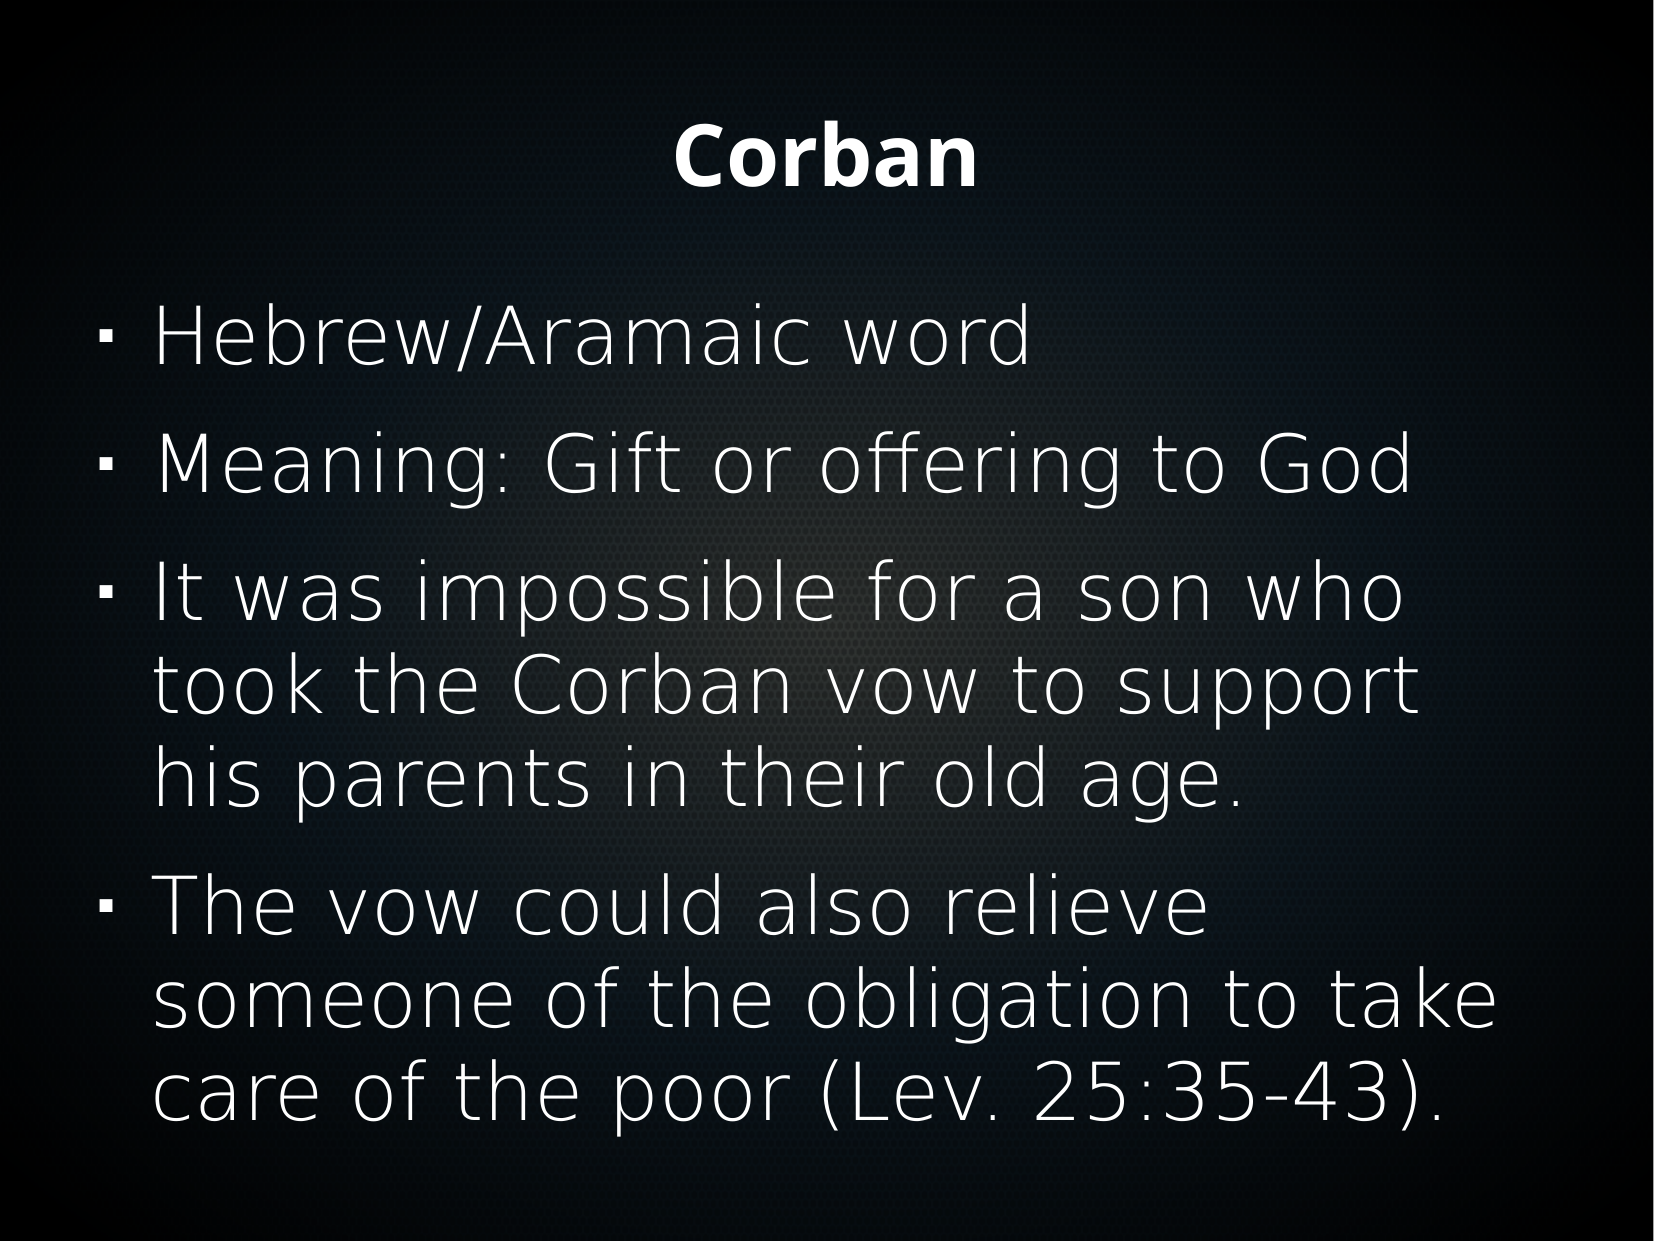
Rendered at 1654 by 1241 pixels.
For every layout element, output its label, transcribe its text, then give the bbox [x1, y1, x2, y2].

list Hebrew/Aramaic word Meaning: Gift or offering to God It was impossible for a son who took the Corban vow to support his parents in their old age. The vow could also relieve someone of the obligation to take care of the poor (Lev. 25:35-43). [82, 290, 1538, 1216]
title Corban [82, 49, 1571, 257]
picture [0, 0, 1654, 1241]
